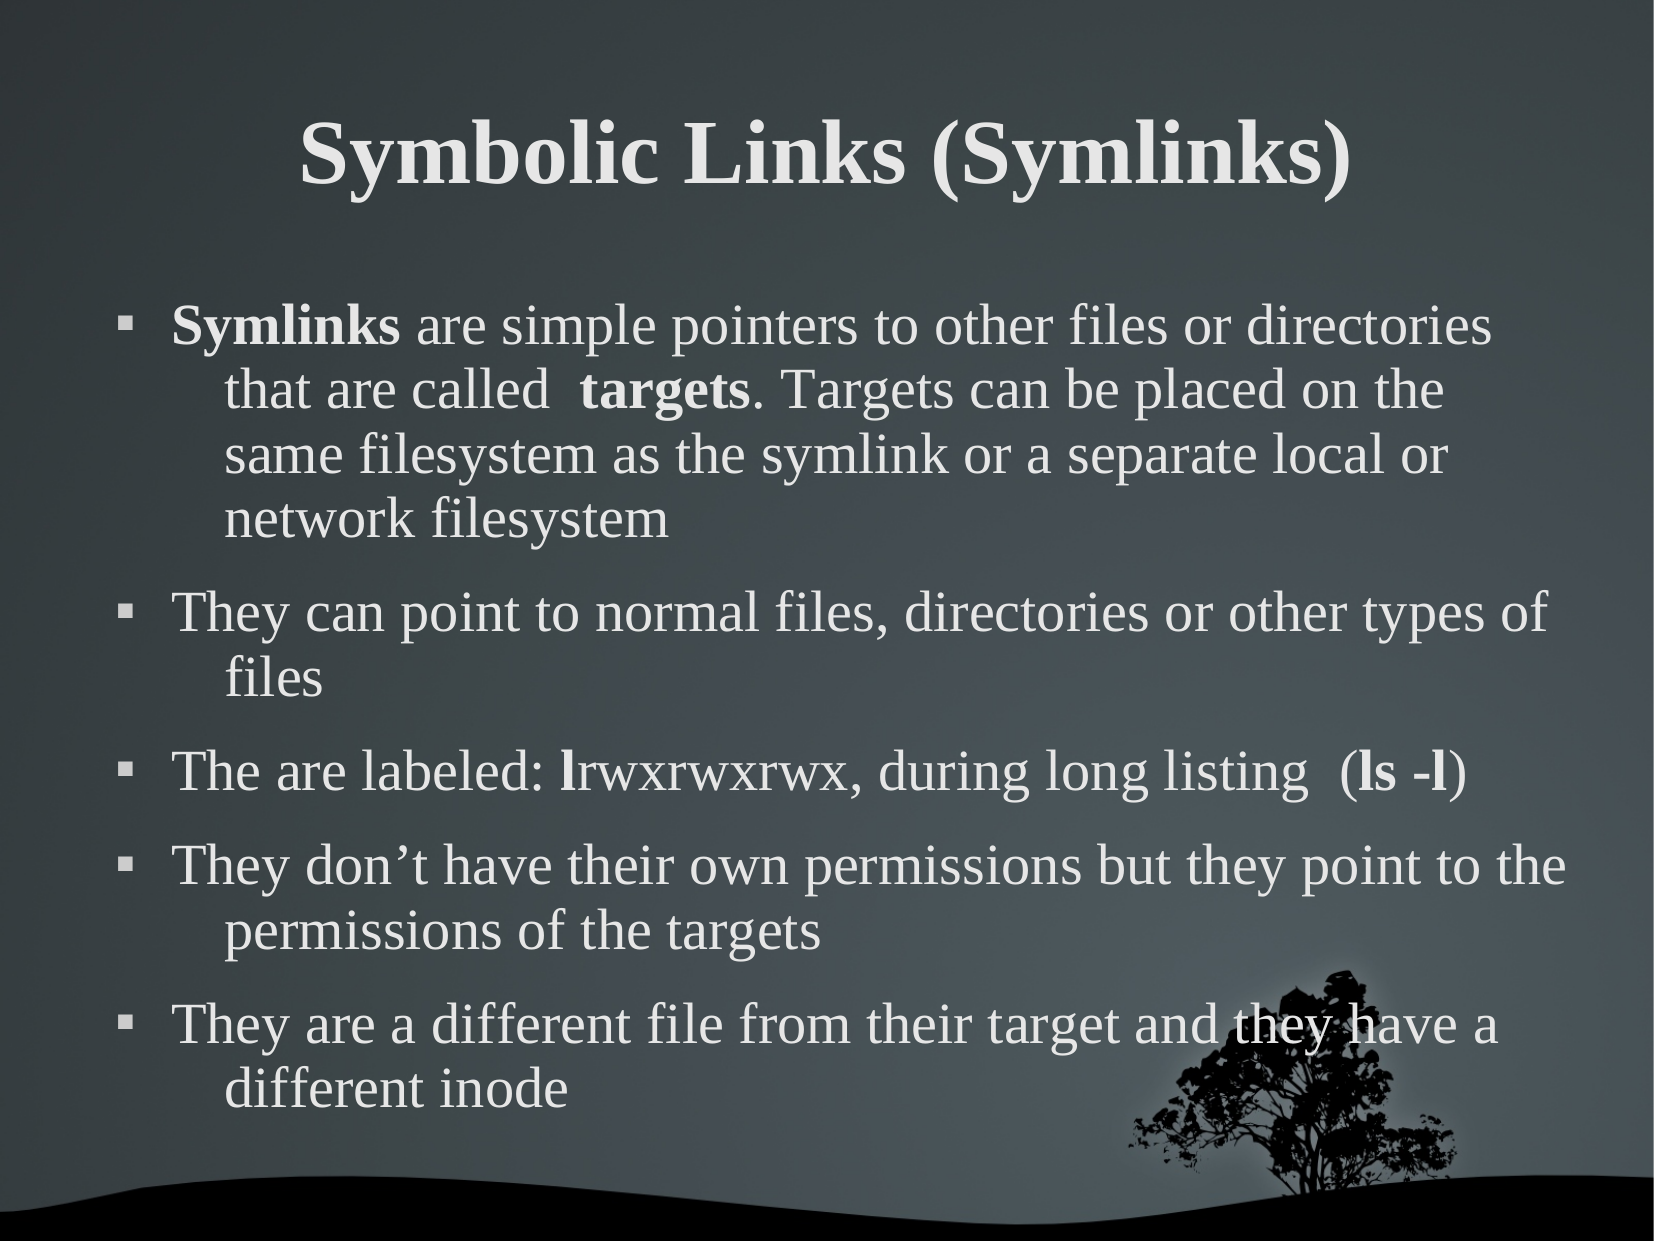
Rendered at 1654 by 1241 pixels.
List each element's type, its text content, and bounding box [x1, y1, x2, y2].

picture [0, 0, 1654, 1241]
title Symbolic Links (Symlinks) [82, 33, 1571, 273]
list Symlinks are simple pointers to other files or directories that are called targets. Targets can be placed on the same filesystem as the symlink or a separate local or network filesystem They can point to normal files, directories or other types of files The are labeled: lrwxrwxrwx, during long listing (ls -l) They don’t have their own permissions but they point to the permissions of the targets They are a different file from their target and they have a different inode [82, 292, 1571, 1218]
